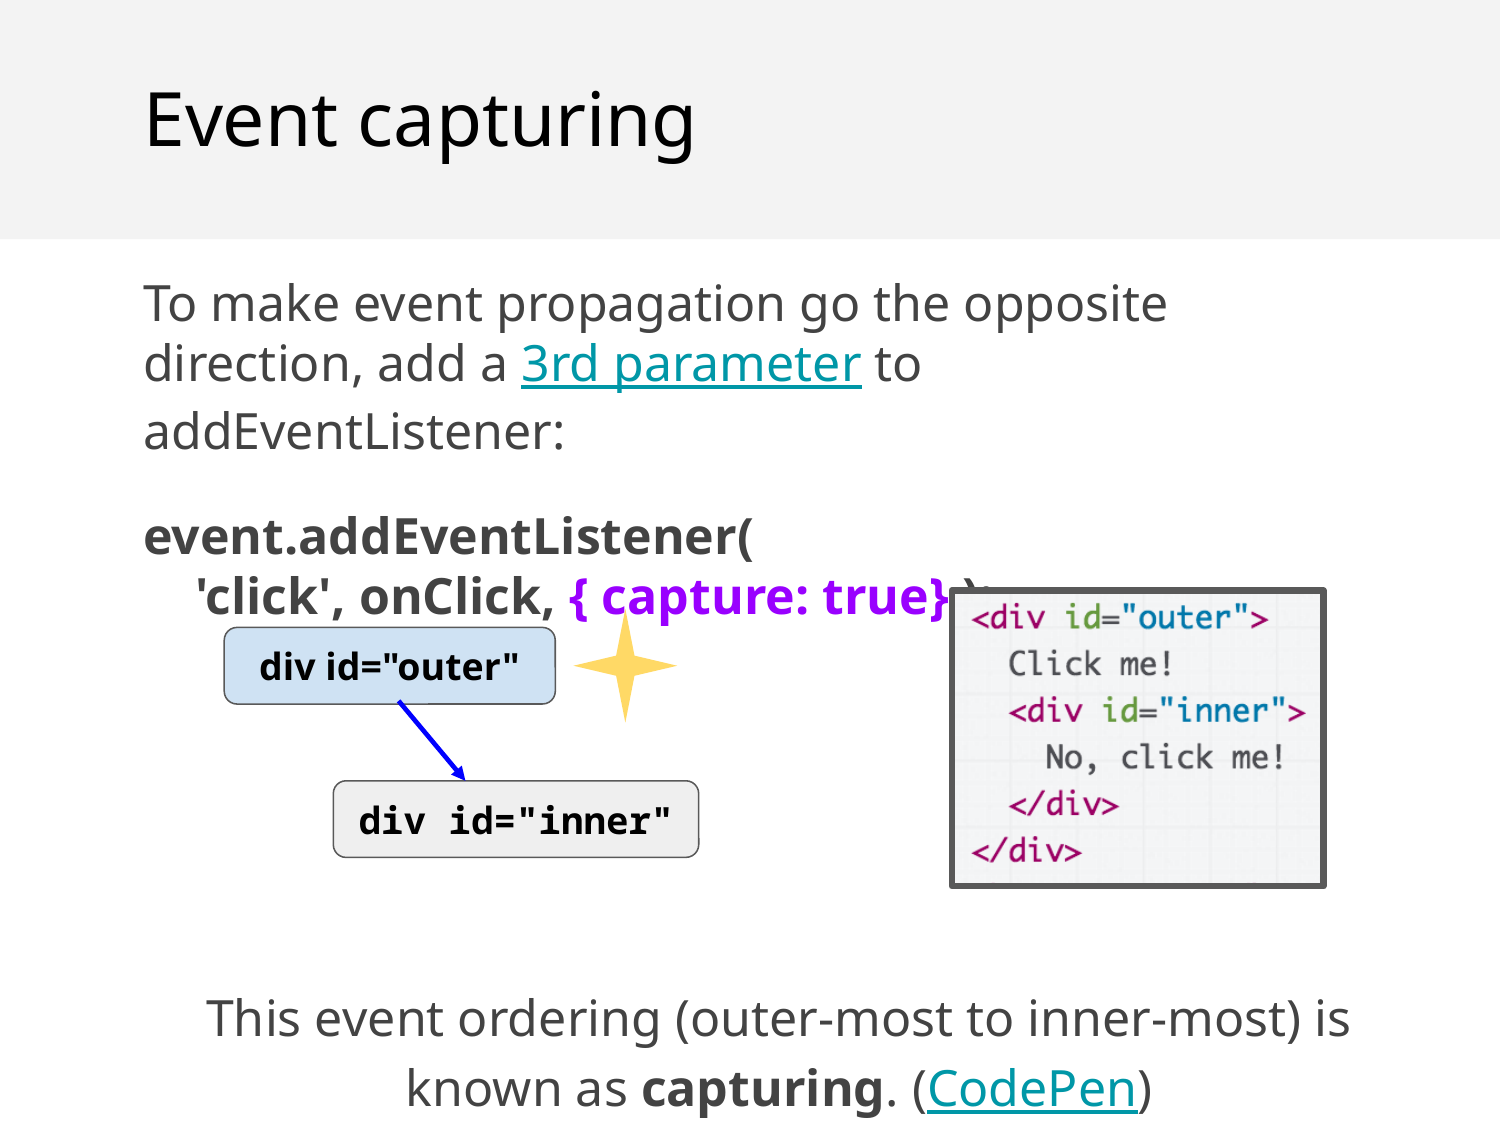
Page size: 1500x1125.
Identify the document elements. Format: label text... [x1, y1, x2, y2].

list To make event propagation go the opposite direction, add a 3rd parameter to addEventListener: event.addEventListener( 'click', onClick, { capture: true} ); [128, 255, 1372, 515]
picture [954, 593, 1321, 884]
text_box div id="outer" [224, 627, 556, 705]
list This event ordering (outer-most to inner-most) is known as capturing. (CodePen) [157, 962, 1401, 1125]
text_box [573, 608, 678, 723]
text_box div id="inner" [333, 780, 699, 858]
title Event capturing [128, 56, 1372, 183]
